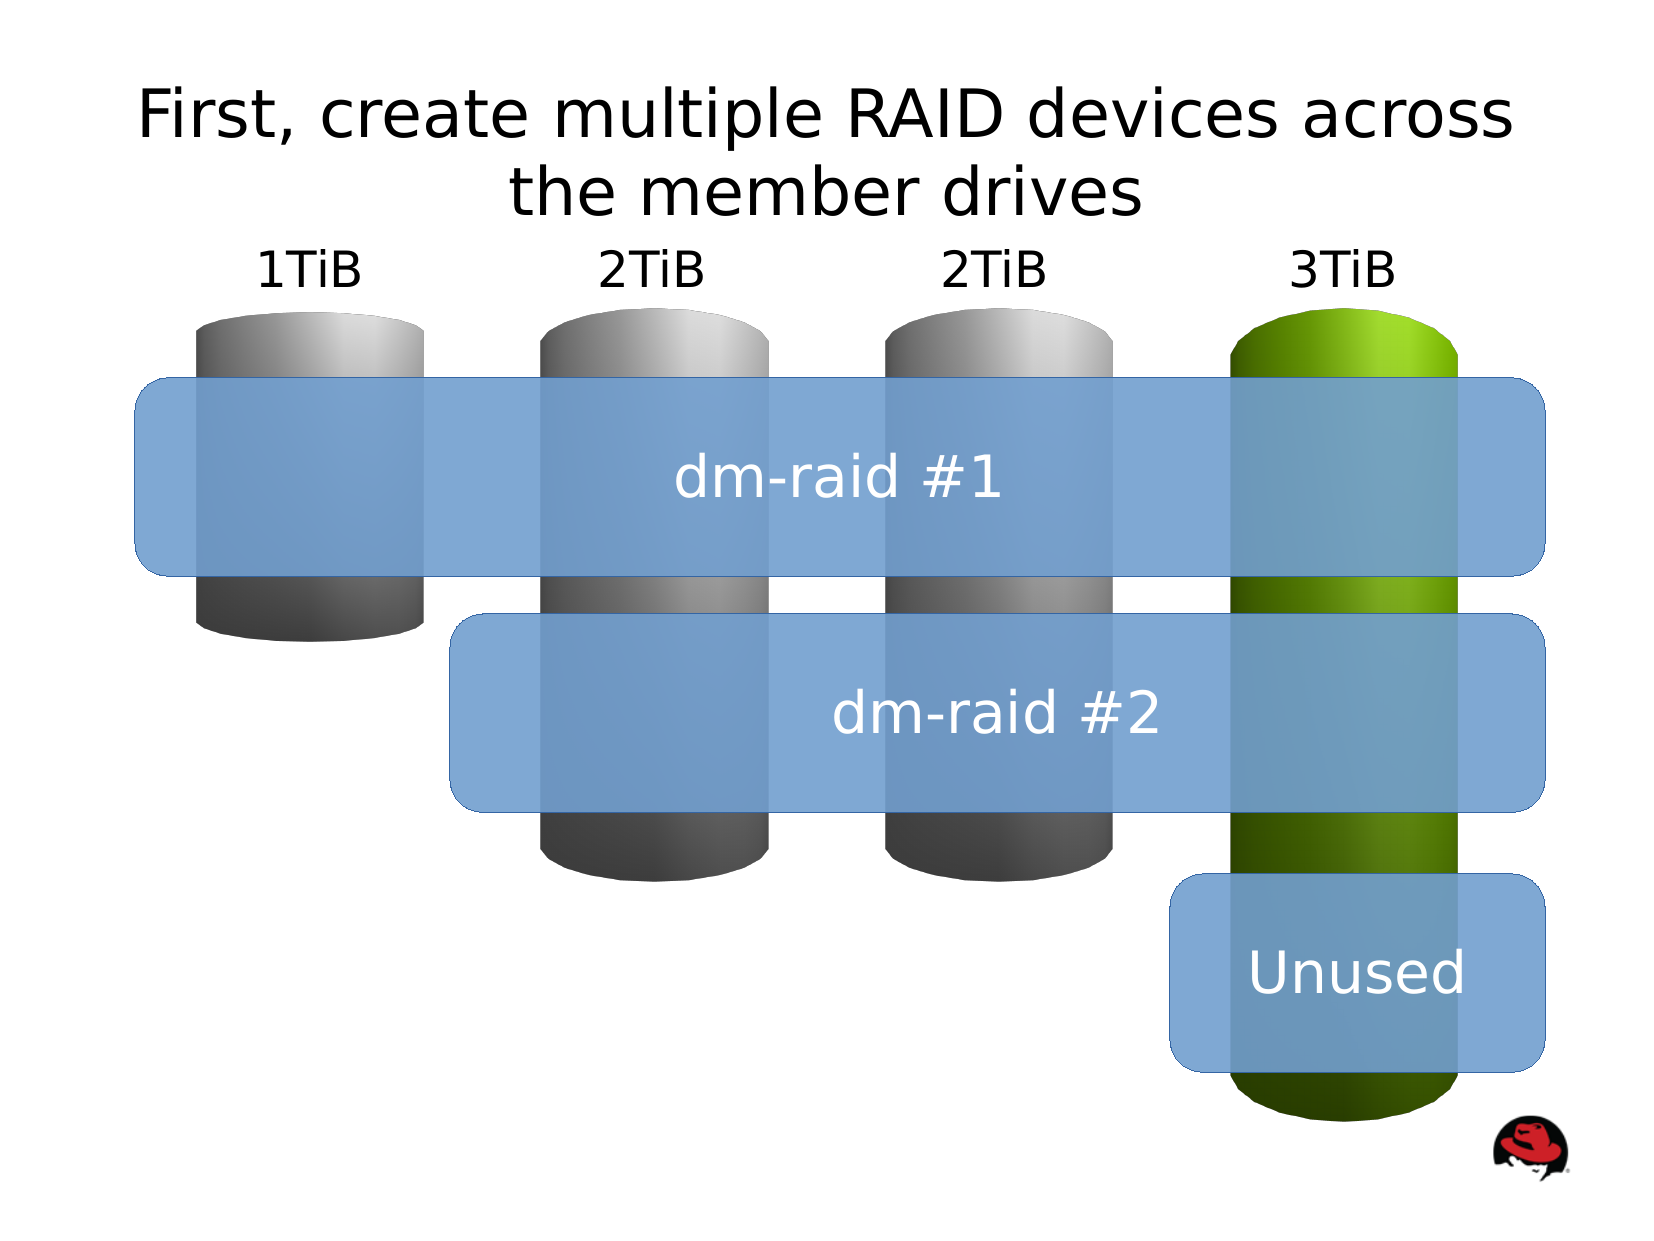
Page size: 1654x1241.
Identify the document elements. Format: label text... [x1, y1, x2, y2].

text_box 3TiB [1273, 234, 1413, 308]
text_box 1TiB [240, 234, 379, 308]
title First, create multiple RAID devices across the member drives [82, 49, 1571, 257]
picture [1492, 1113, 1576, 1191]
text_box 2TiB [582, 234, 722, 308]
text_box 2TiB [925, 234, 1064, 308]
text_box Unused [1169, 873, 1546, 1073]
text_box dm-raid #2 [449, 613, 1546, 813]
text_box dm-raid #1 [134, 377, 1546, 577]
